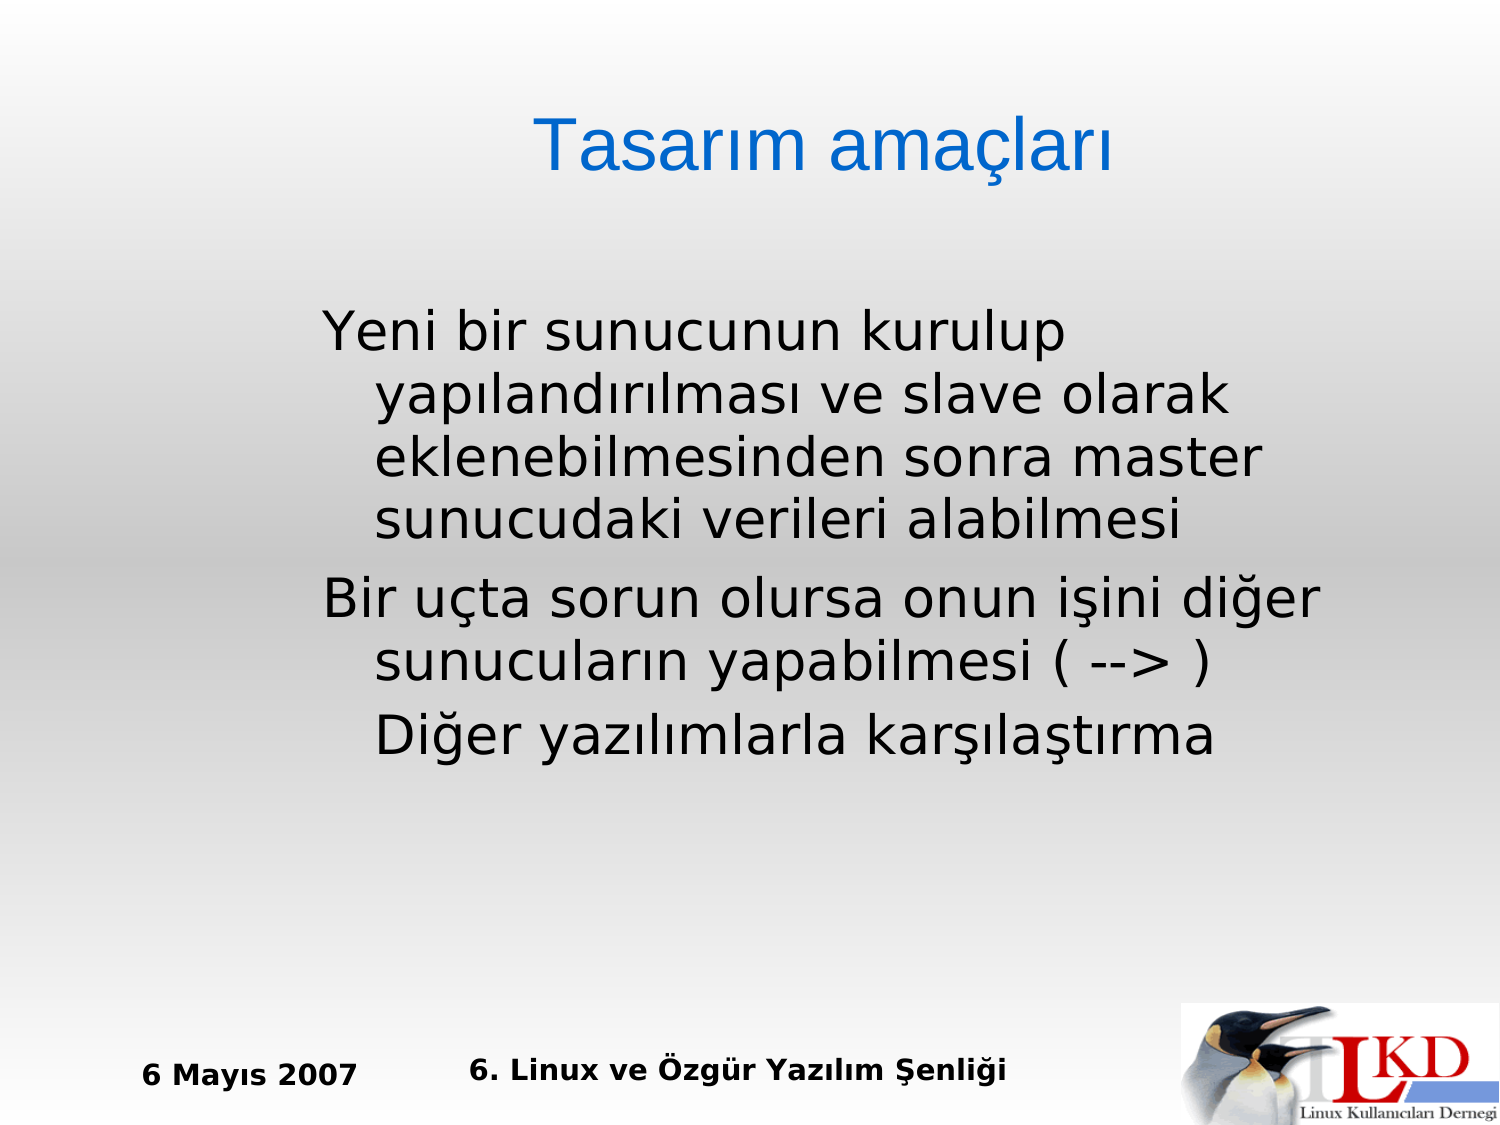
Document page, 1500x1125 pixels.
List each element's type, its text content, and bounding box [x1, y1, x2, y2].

picture [1181, 1003, 1499, 1125]
list Yeni bir sunucunun kurulup yapılandırılması ve slave olarak eklenebilmesinden sonra master sunucudaki verileri alabilmesi Bir uçta sorun olursa onun işini diğer sunucuların yapabilmesi ( --> ) Diğer yazılımlarla karşılaştırma [224, 299, 1425, 975]
title Tasarım amaçları [224, 49, 1425, 238]
